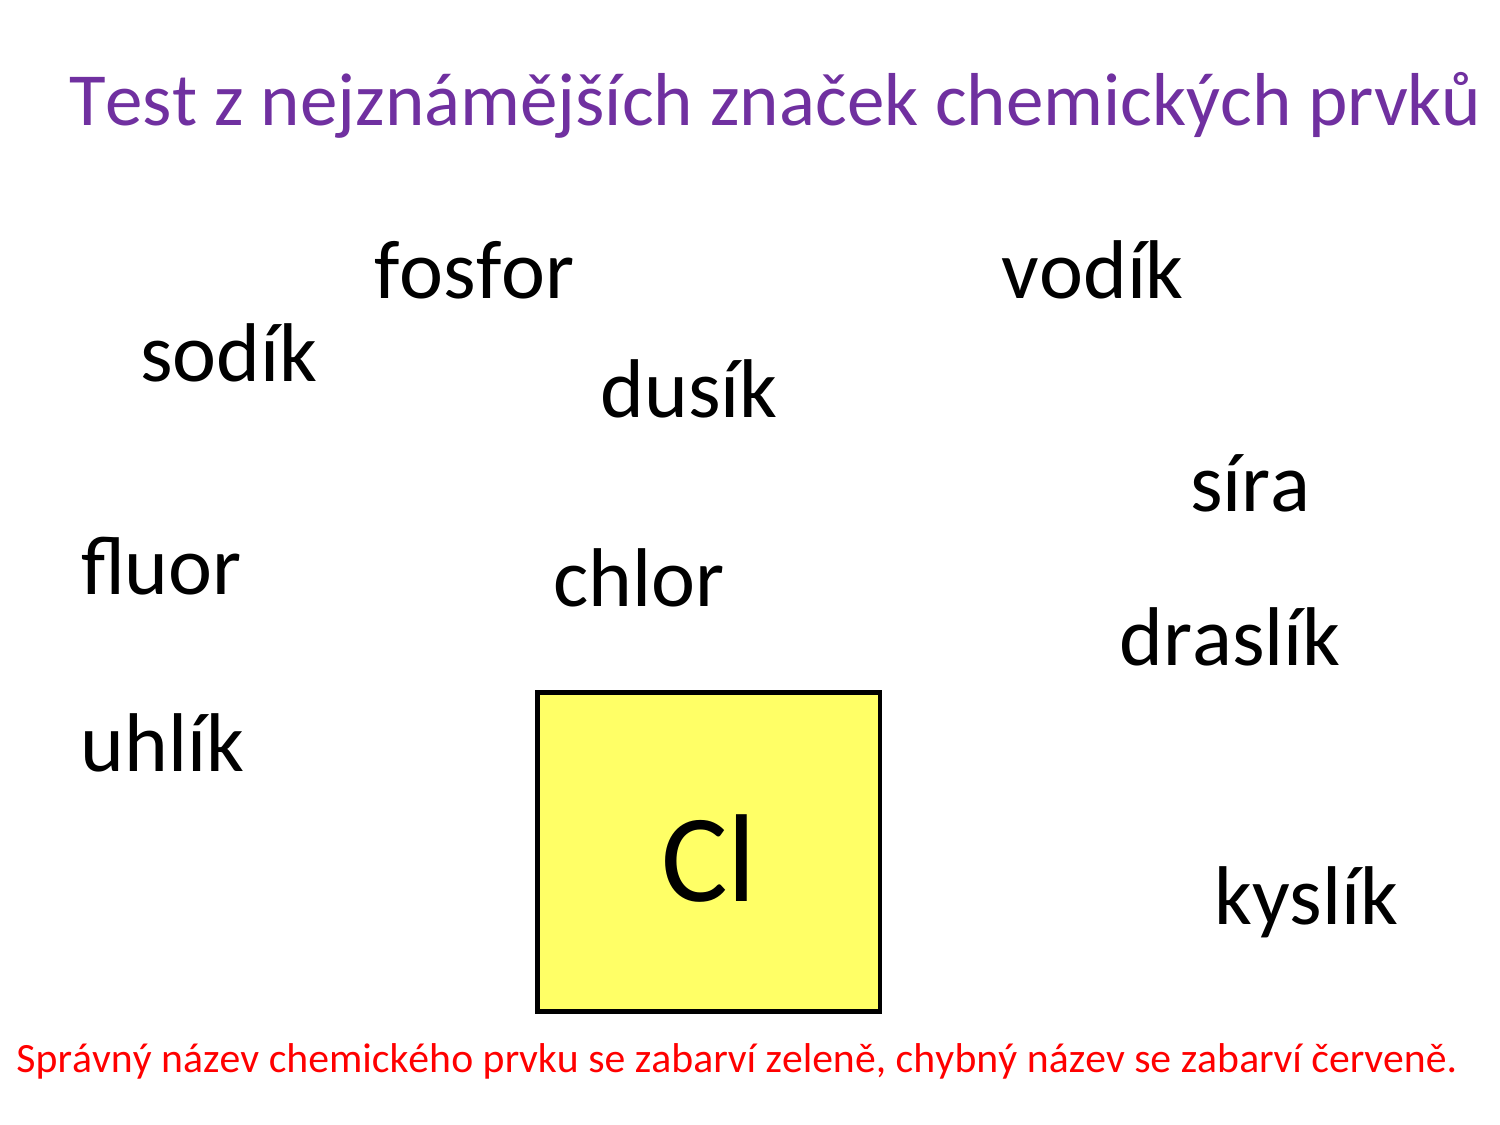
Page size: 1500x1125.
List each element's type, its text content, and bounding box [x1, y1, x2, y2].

text_box síra [1175, 420, 1326, 537]
text_box fosfor [359, 208, 590, 324]
text_box Cl [537, 692, 880, 1012]
text_box kyslík [1199, 834, 1414, 950]
text_box chlor [538, 515, 740, 631]
text_box Test z nejznámějších značek chemických prvků [54, 42, 1498, 239]
text_box sodík [125, 290, 332, 407]
text_box fluor [66, 503, 257, 619]
text_box uhlík [66, 680, 259, 797]
text_box vodík [987, 208, 1199, 324]
text_box draslík [1105, 574, 1356, 690]
text_box dusík [585, 326, 793, 442]
text_box Správný název chemického prvku se zabarví zeleně, chybný název se zabarví červeně. [1, 1023, 1474, 1089]
